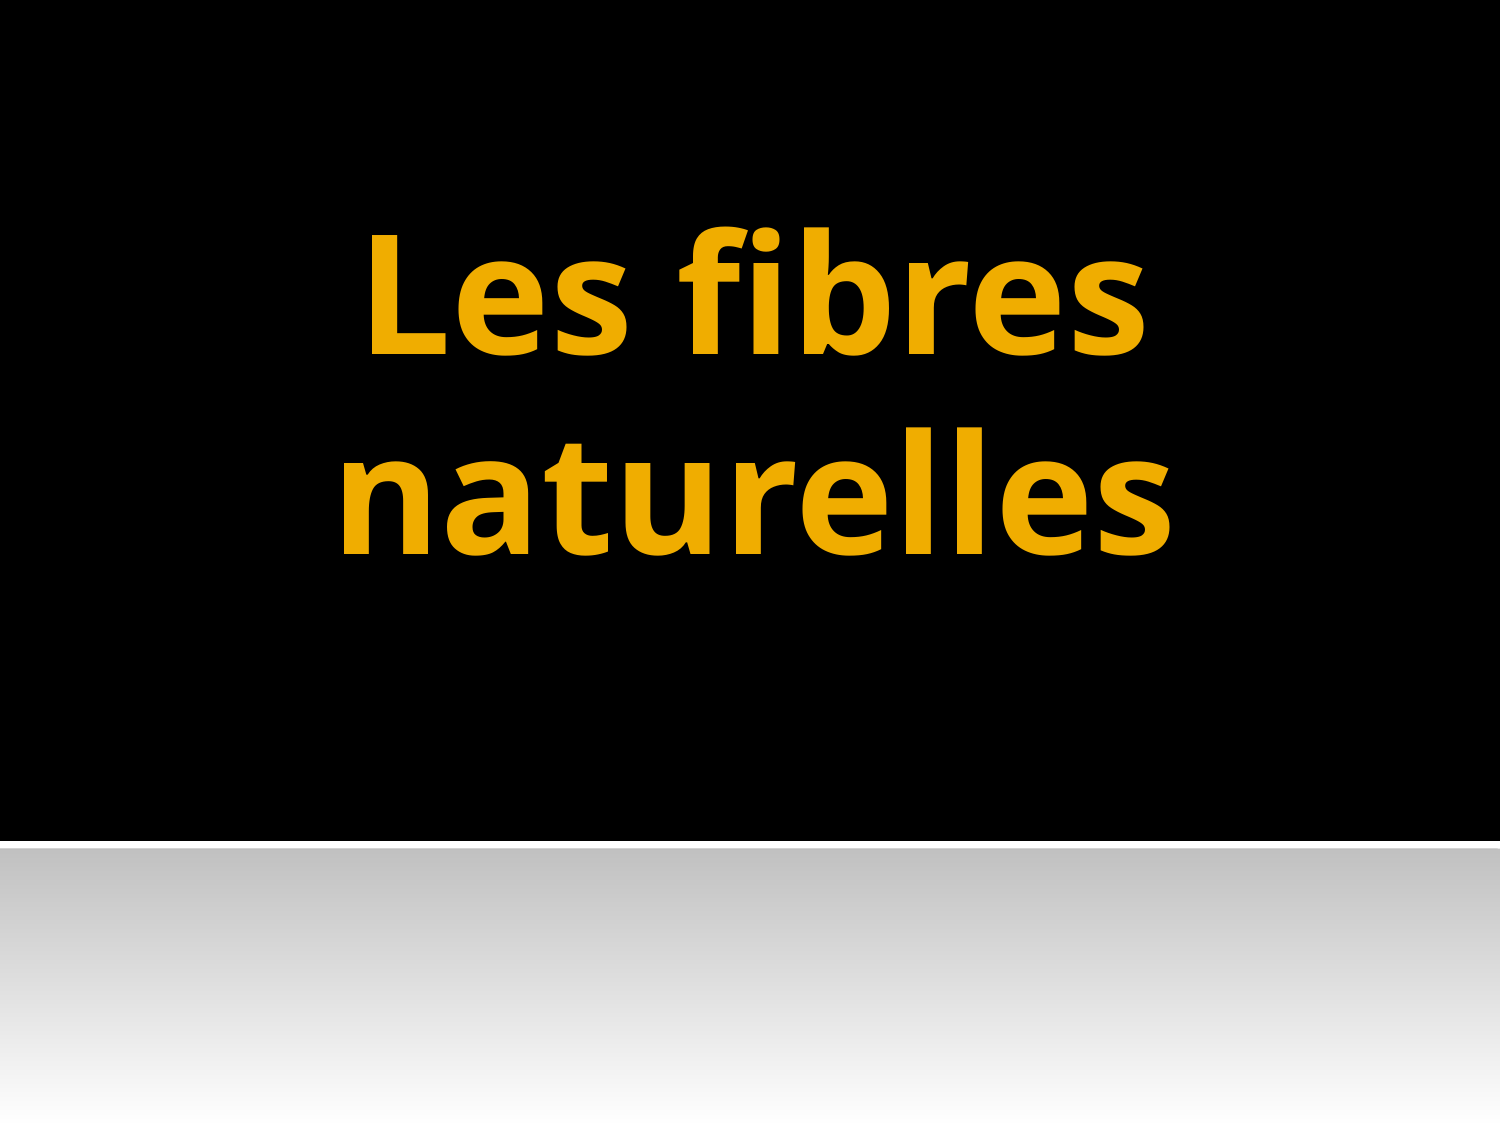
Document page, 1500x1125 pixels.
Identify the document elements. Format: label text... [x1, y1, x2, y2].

title Les fibres naturelles [58, 187, 1443, 586]
